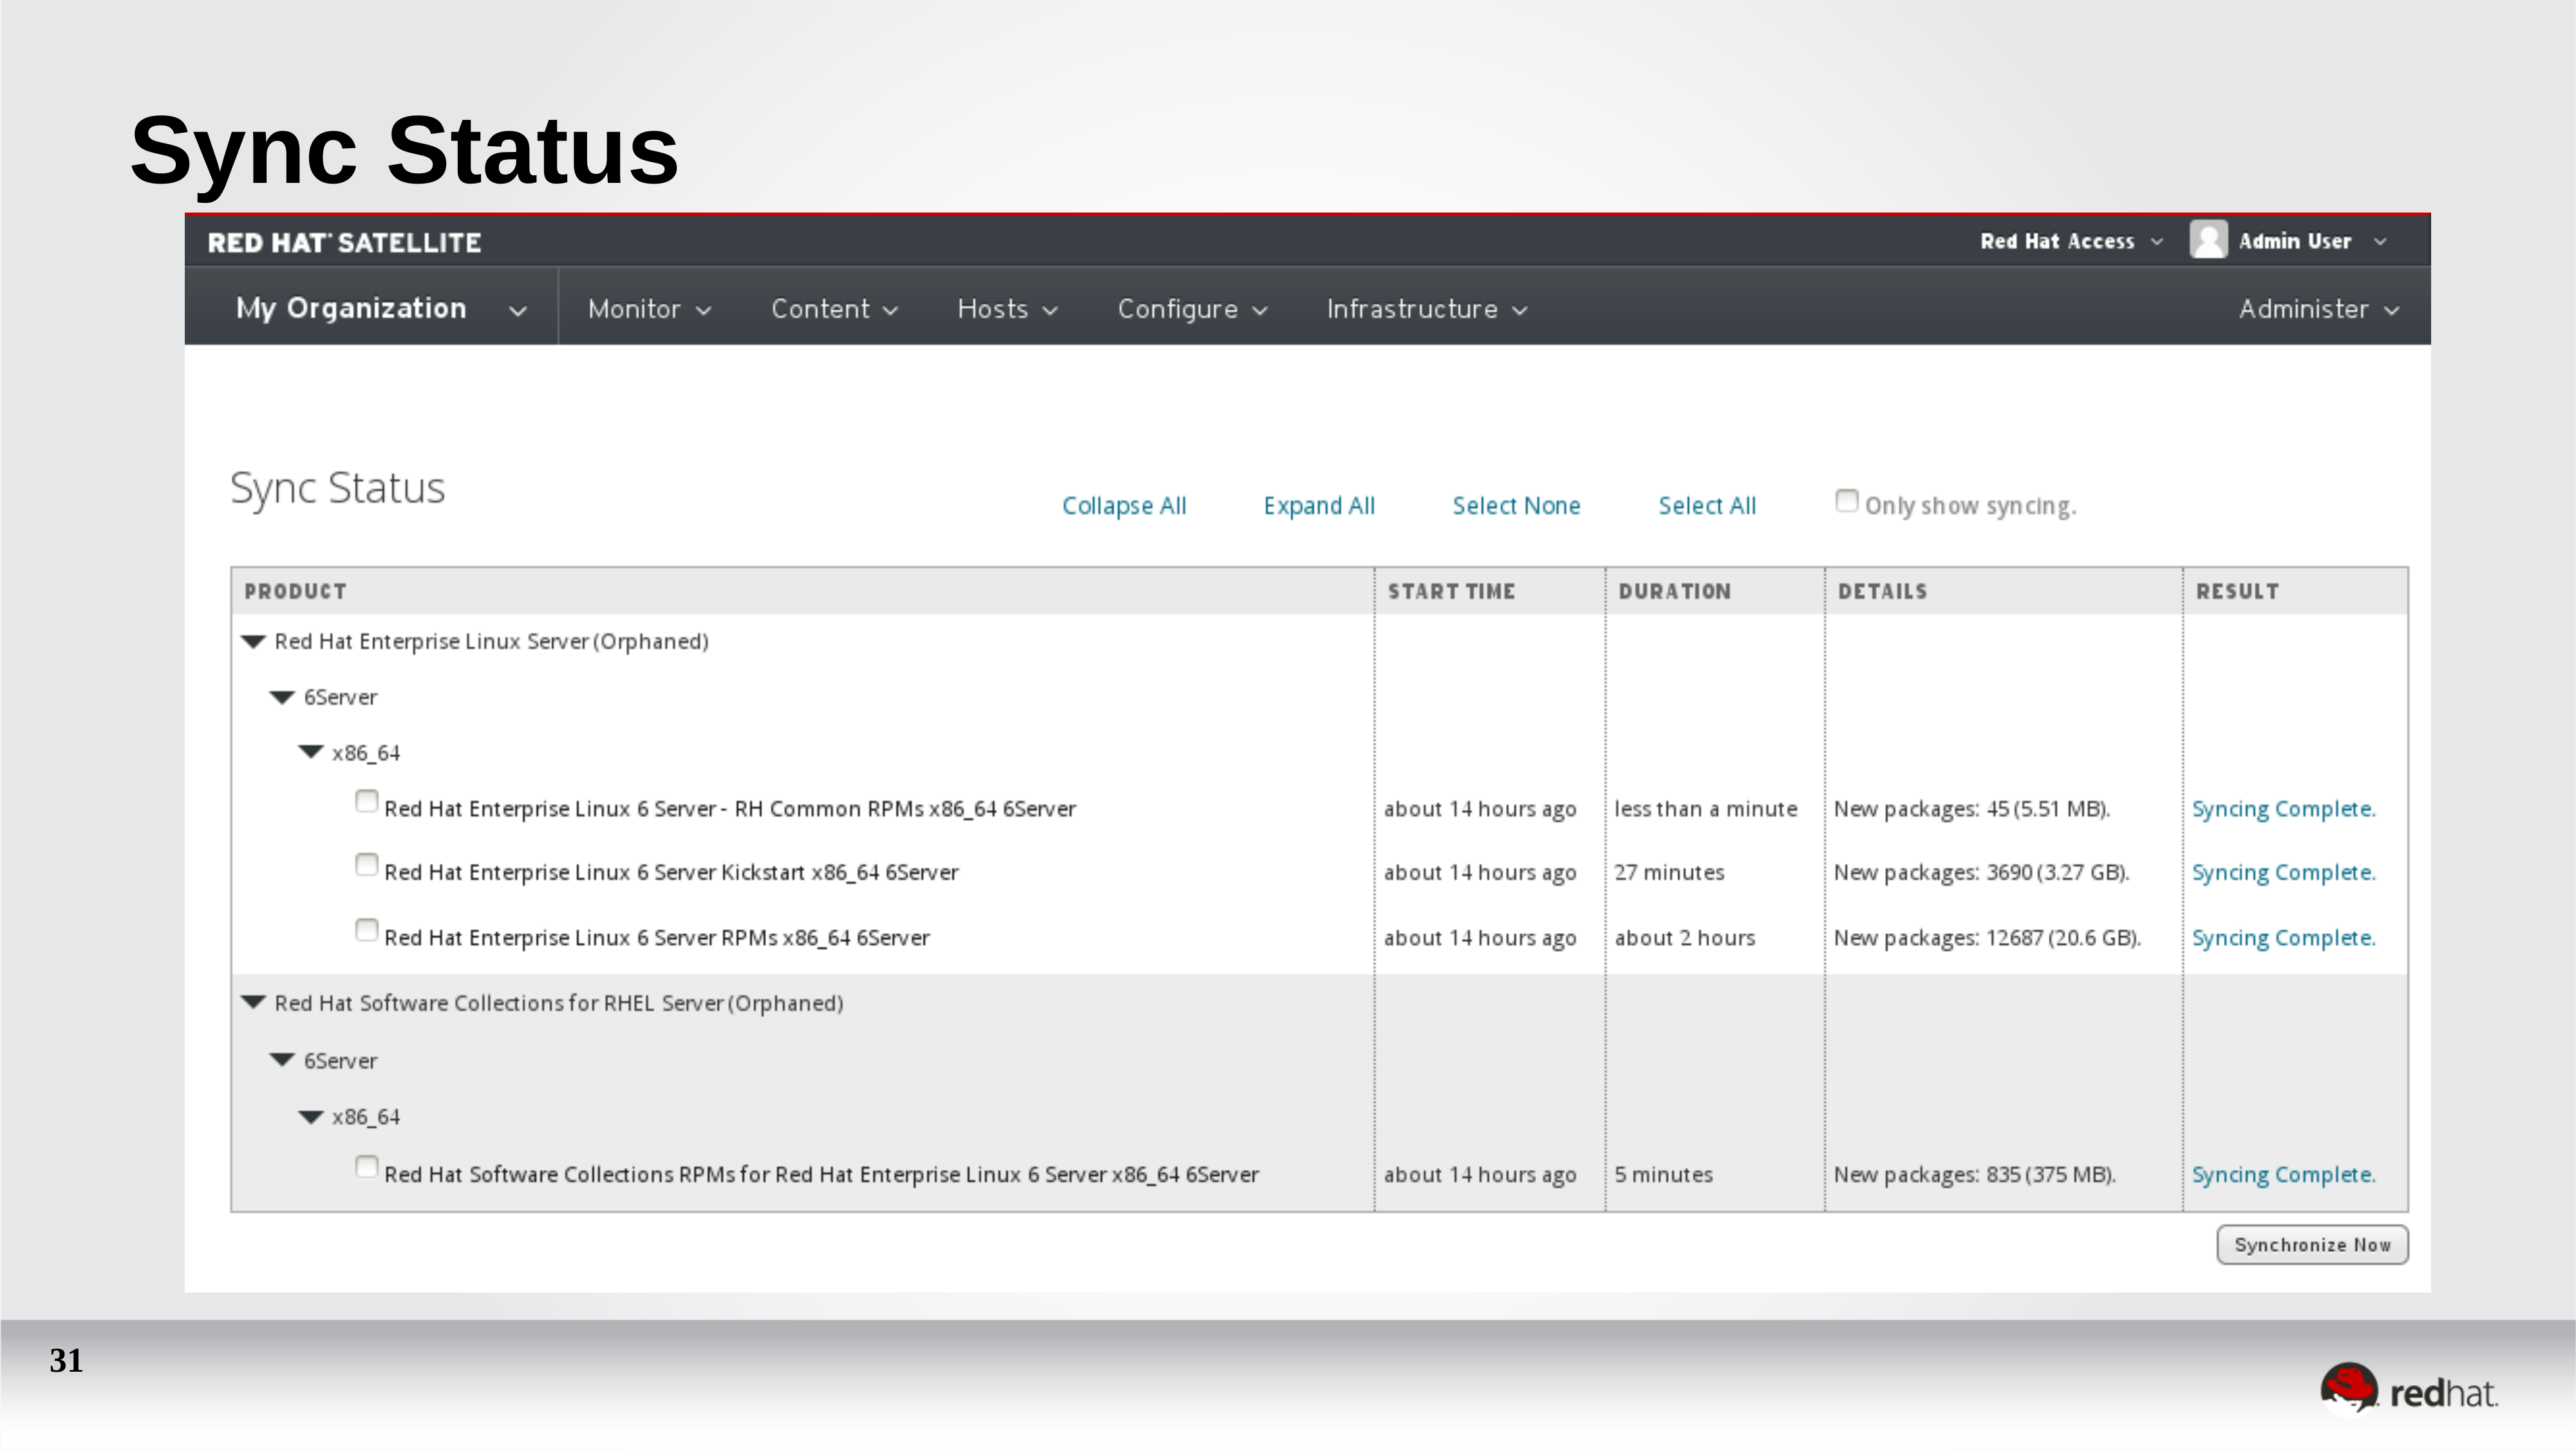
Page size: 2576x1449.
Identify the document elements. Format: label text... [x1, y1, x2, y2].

title Sync Status [129, 57, 2447, 242]
picture [0, 0, 2576, 1449]
